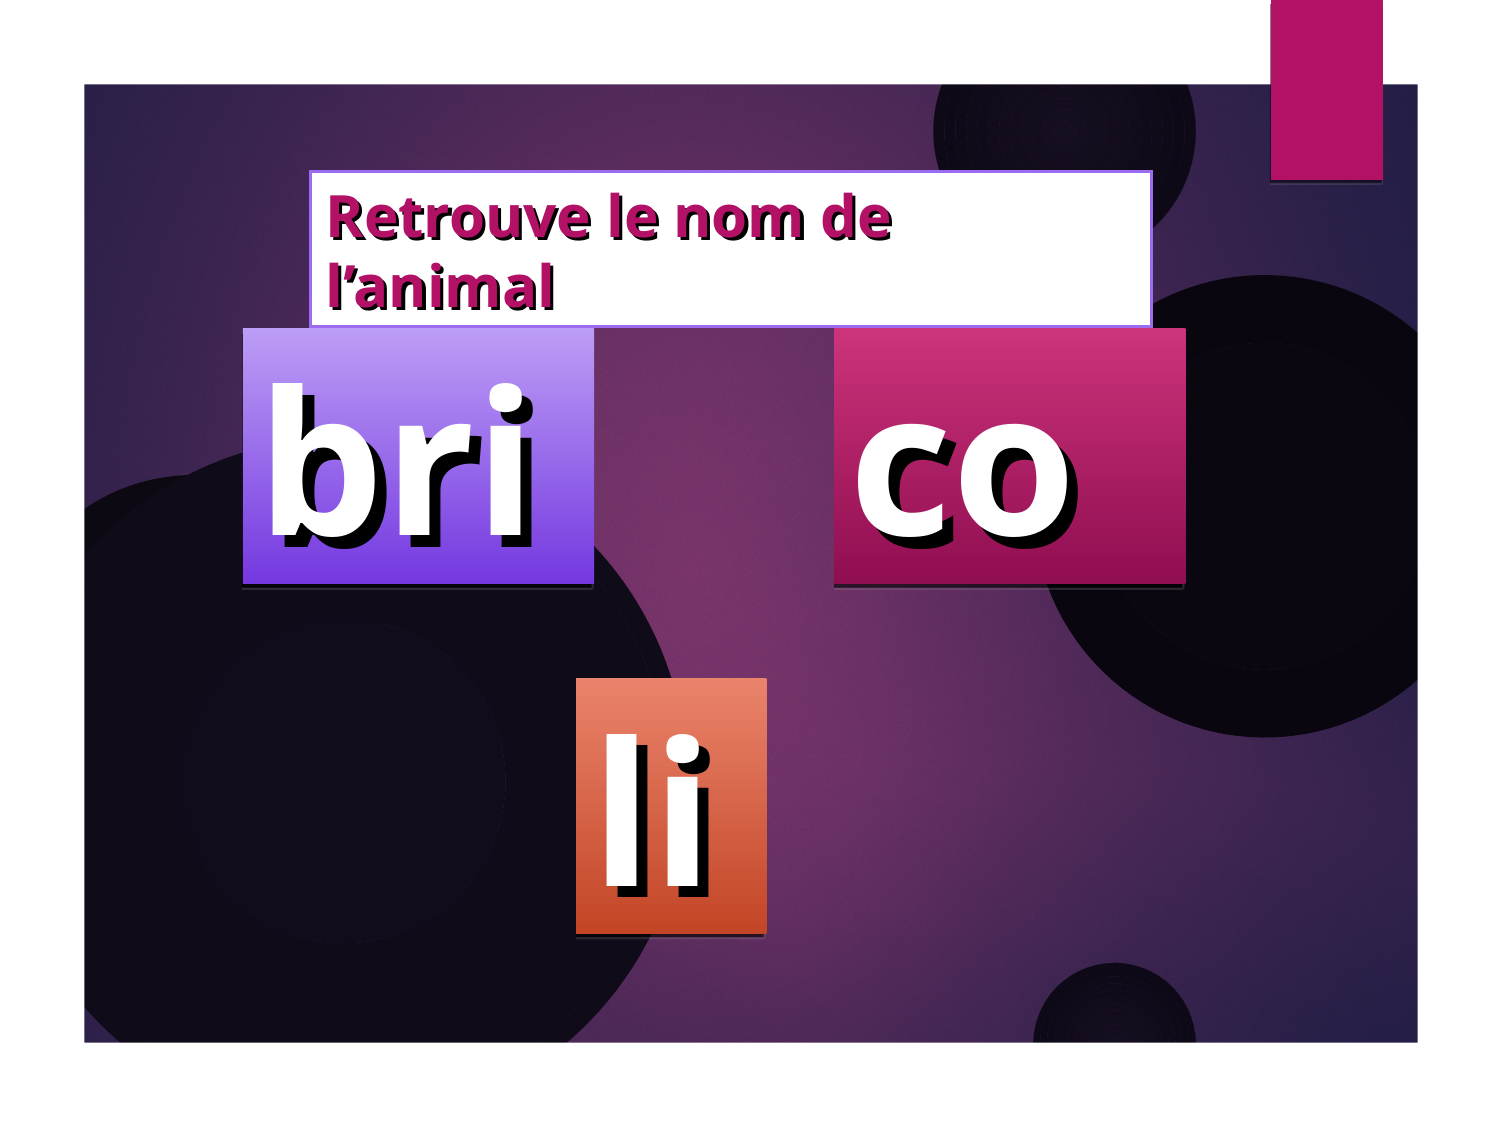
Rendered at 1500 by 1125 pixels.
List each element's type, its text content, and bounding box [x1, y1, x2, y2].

text_box co [834, 328, 1185, 583]
text_box bri [243, 328, 594, 583]
text_box li [576, 679, 766, 934]
text_box Retrouve le nom de l’animal [311, 172, 1151, 327]
